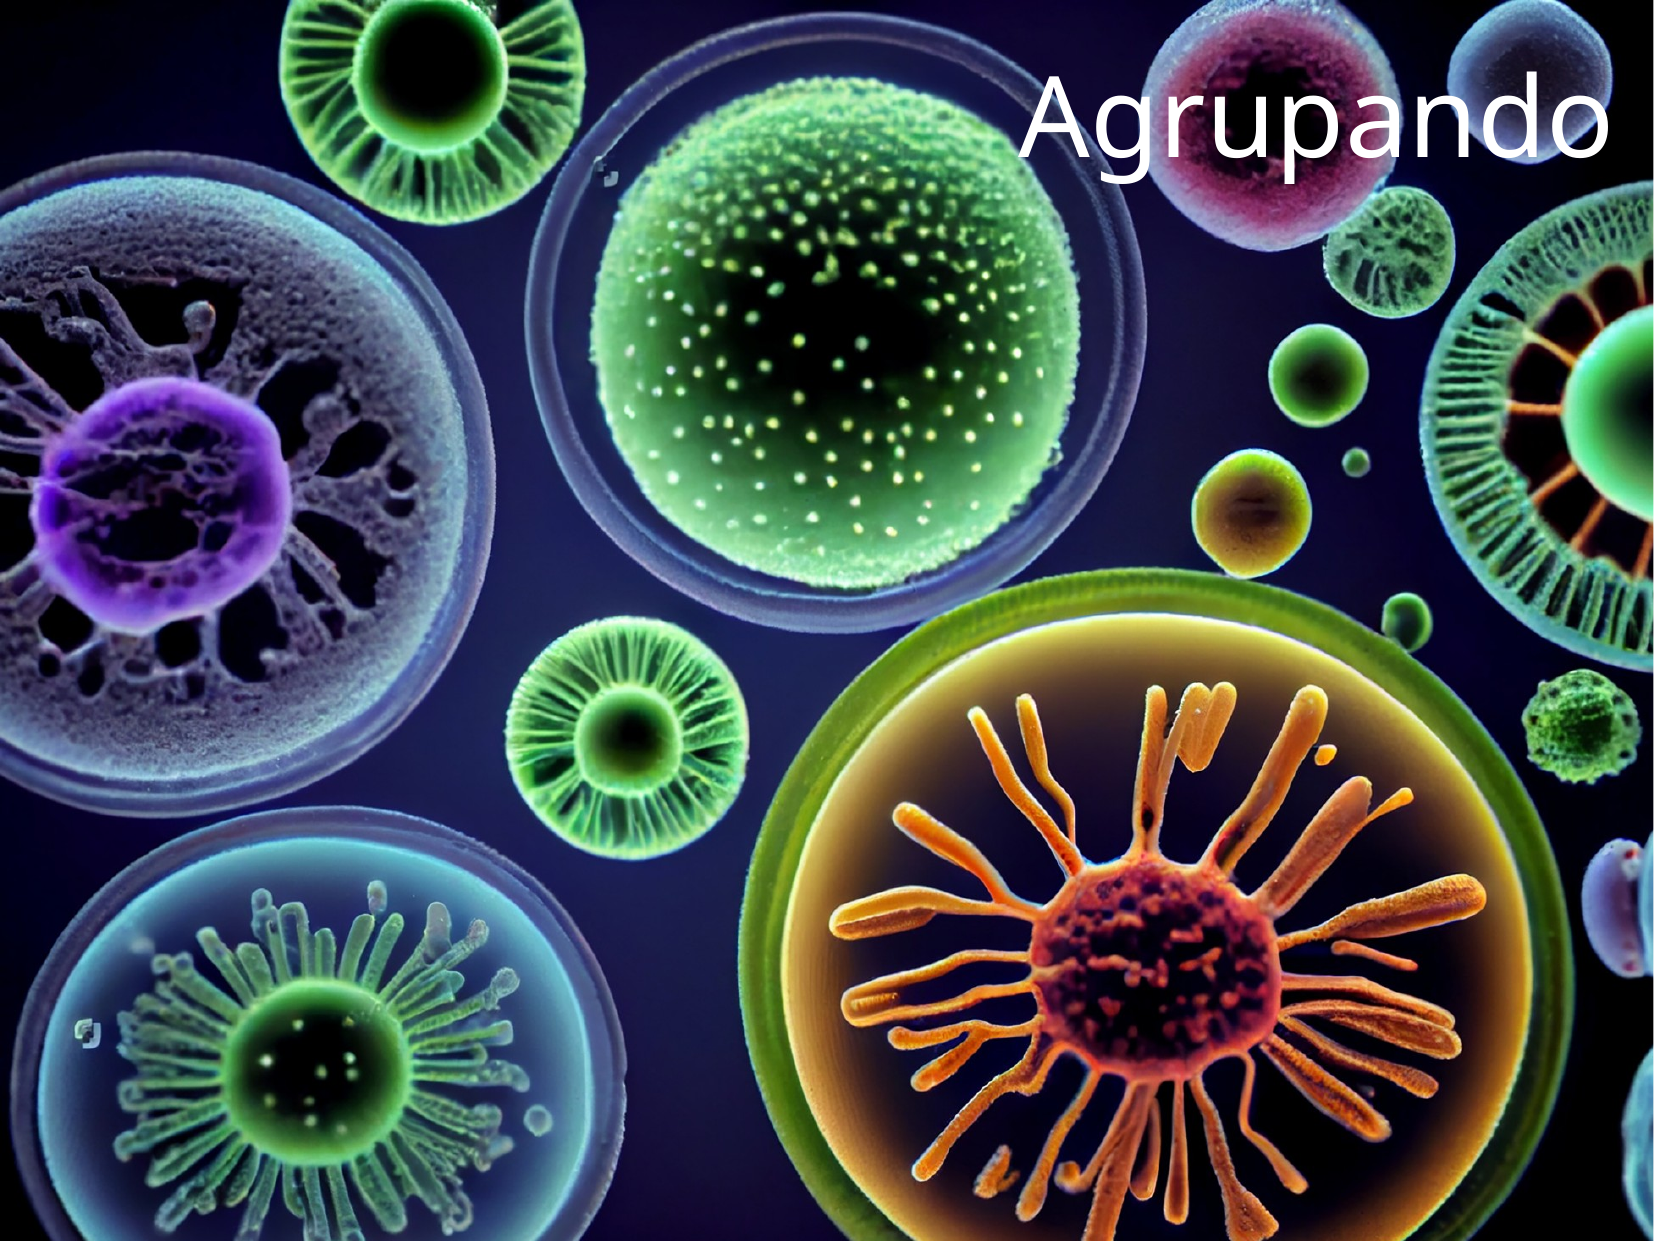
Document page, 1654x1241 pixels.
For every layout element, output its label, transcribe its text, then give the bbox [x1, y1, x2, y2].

text_box Agrupando [1003, 29, 1654, 414]
picture [0, 0, 1654, 1241]
